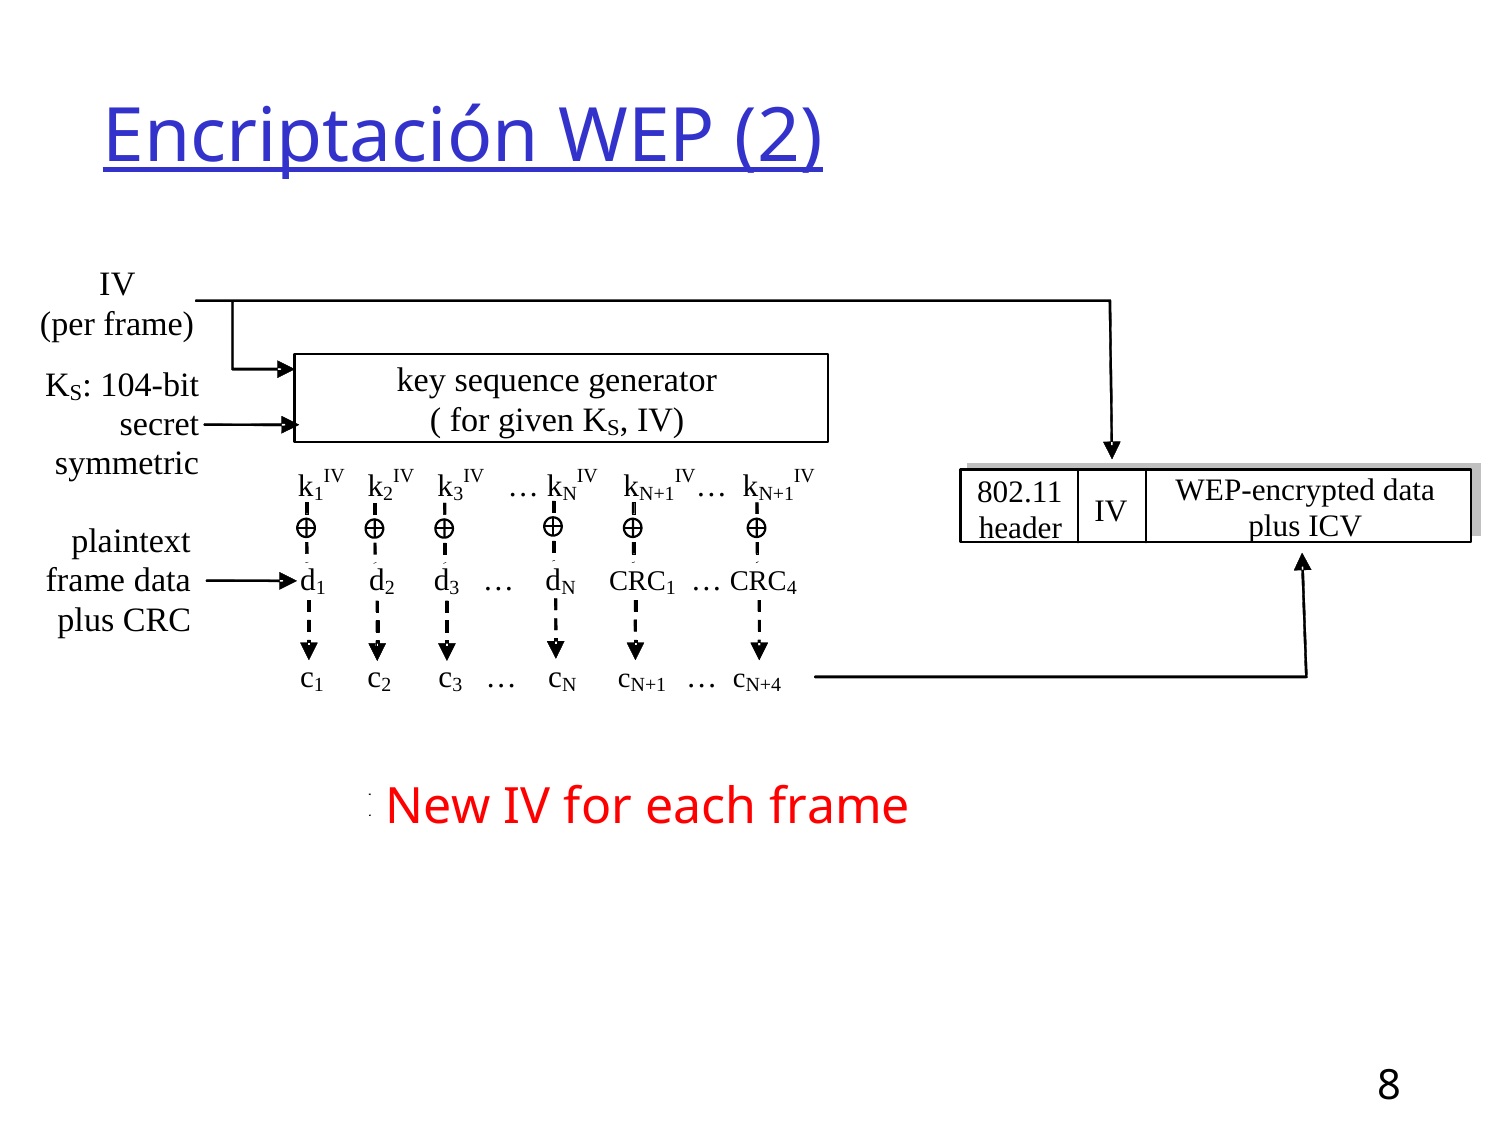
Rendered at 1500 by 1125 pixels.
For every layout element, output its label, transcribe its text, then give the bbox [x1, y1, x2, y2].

text_box [0, 206, 1500, 842]
title Encriptación WEP (2) [87, 37, 1363, 206]
text_box New IV for each frame [370, 766, 939, 842]
